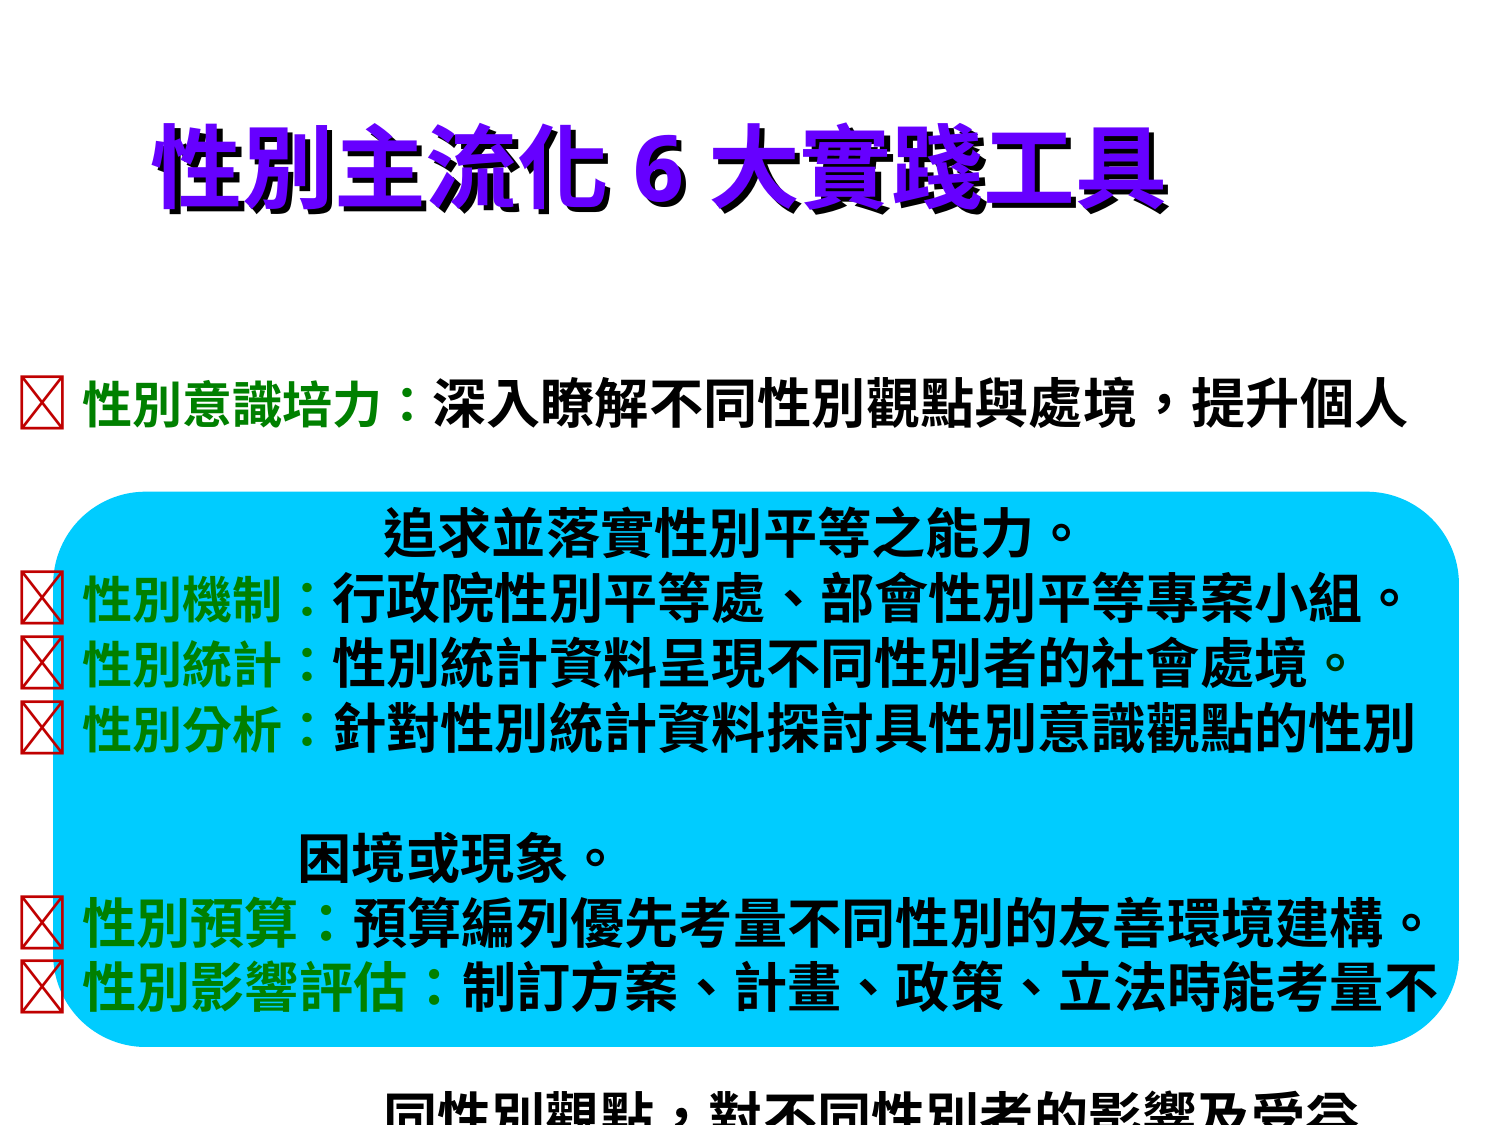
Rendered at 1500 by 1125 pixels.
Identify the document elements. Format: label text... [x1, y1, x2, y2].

text_box 性別意識培力：深入瞭解不同性別觀點與處境，提升個人 追求並落實性別平等之能力。 性別機制：行政院性別平等處、部會性別平等專案小組。 性別統計：性別統計資料呈現不同性別者的社會處境。 性別分析：針對性別統計資料探討具性別意識觀點的性別 困境或現象。 性別預算：預算編列優先考量不同性別的友善環境建構。 性別影響評估：制訂方案、計畫、政策、立法時能考量不 同性別觀點，對不同性別者的影響及受益 程度進行評估。 [0, 361, 1471, 1125]
text_box 性別主流化6大實踐工具 [135, 101, 1424, 227]
